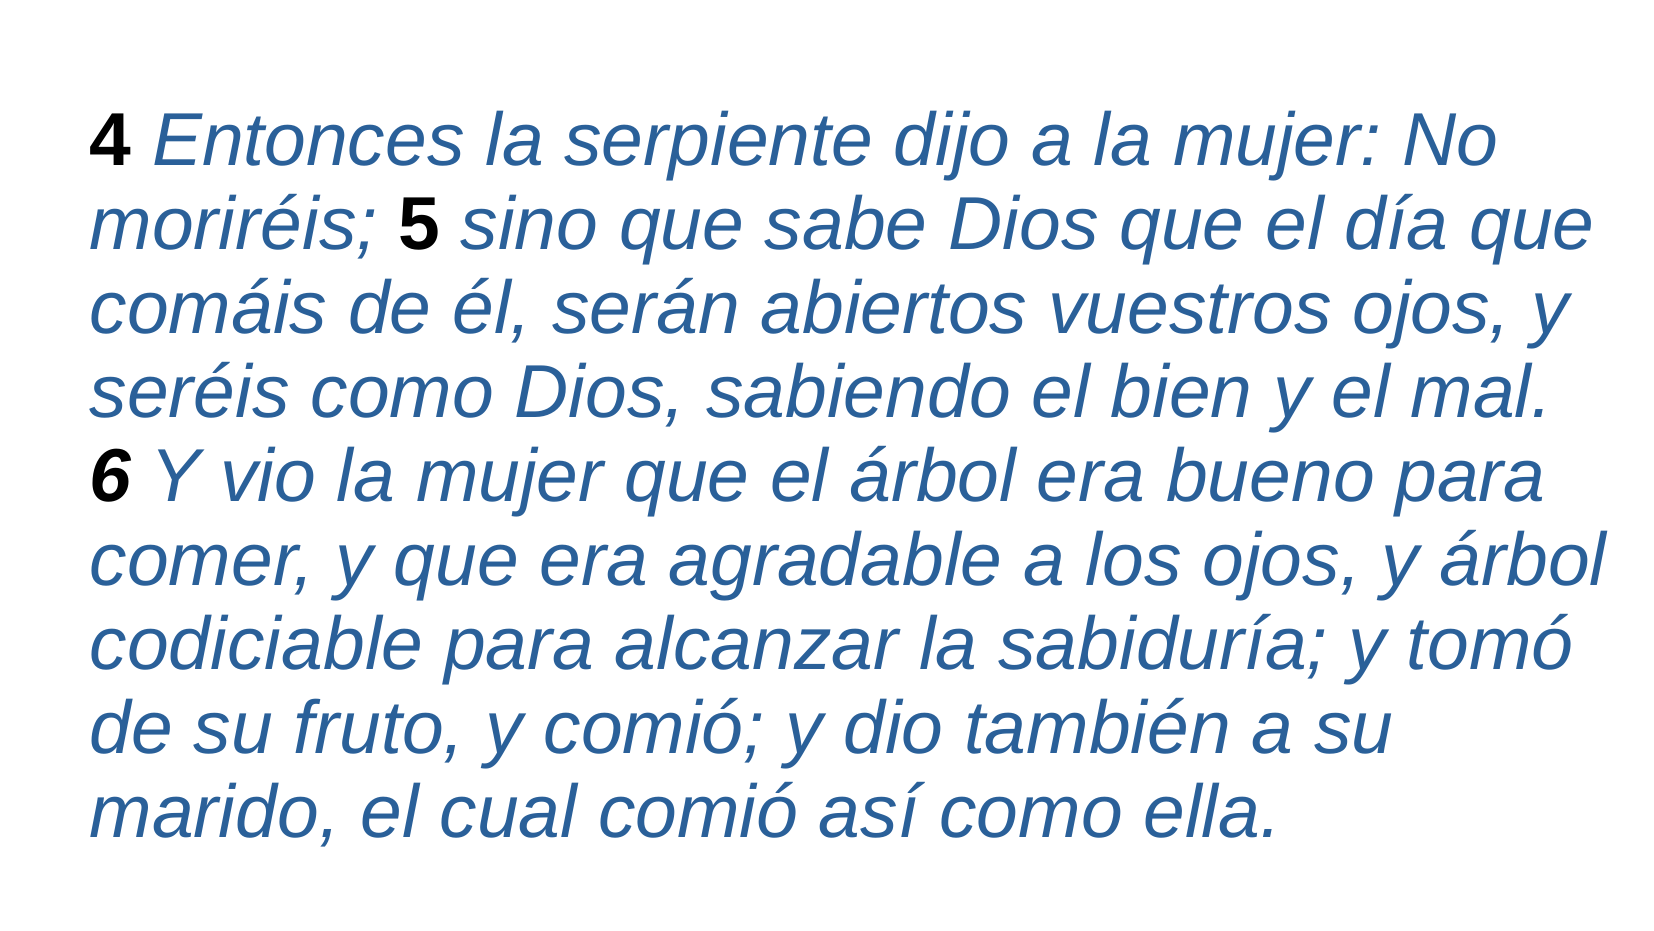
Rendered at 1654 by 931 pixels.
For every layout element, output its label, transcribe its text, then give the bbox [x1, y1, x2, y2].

text_box 4 Entonces la serpiente dijo a la mujer: No moriréis; 5 sino que sabe Dios que el día que comáis de él, serán abiertos vuestros ojos, y seréis como Dios, sabiendo el bien y el mal. 6 Y vio la mujer que el árbol era bueno para comer, y que era agradable a los ojos, y árbol codiciable para alcanzar la sabiduría; y tomó de su fruto, y comió; y dio también a su marido, el cual comió así como ella. [75, 90, 1636, 931]
